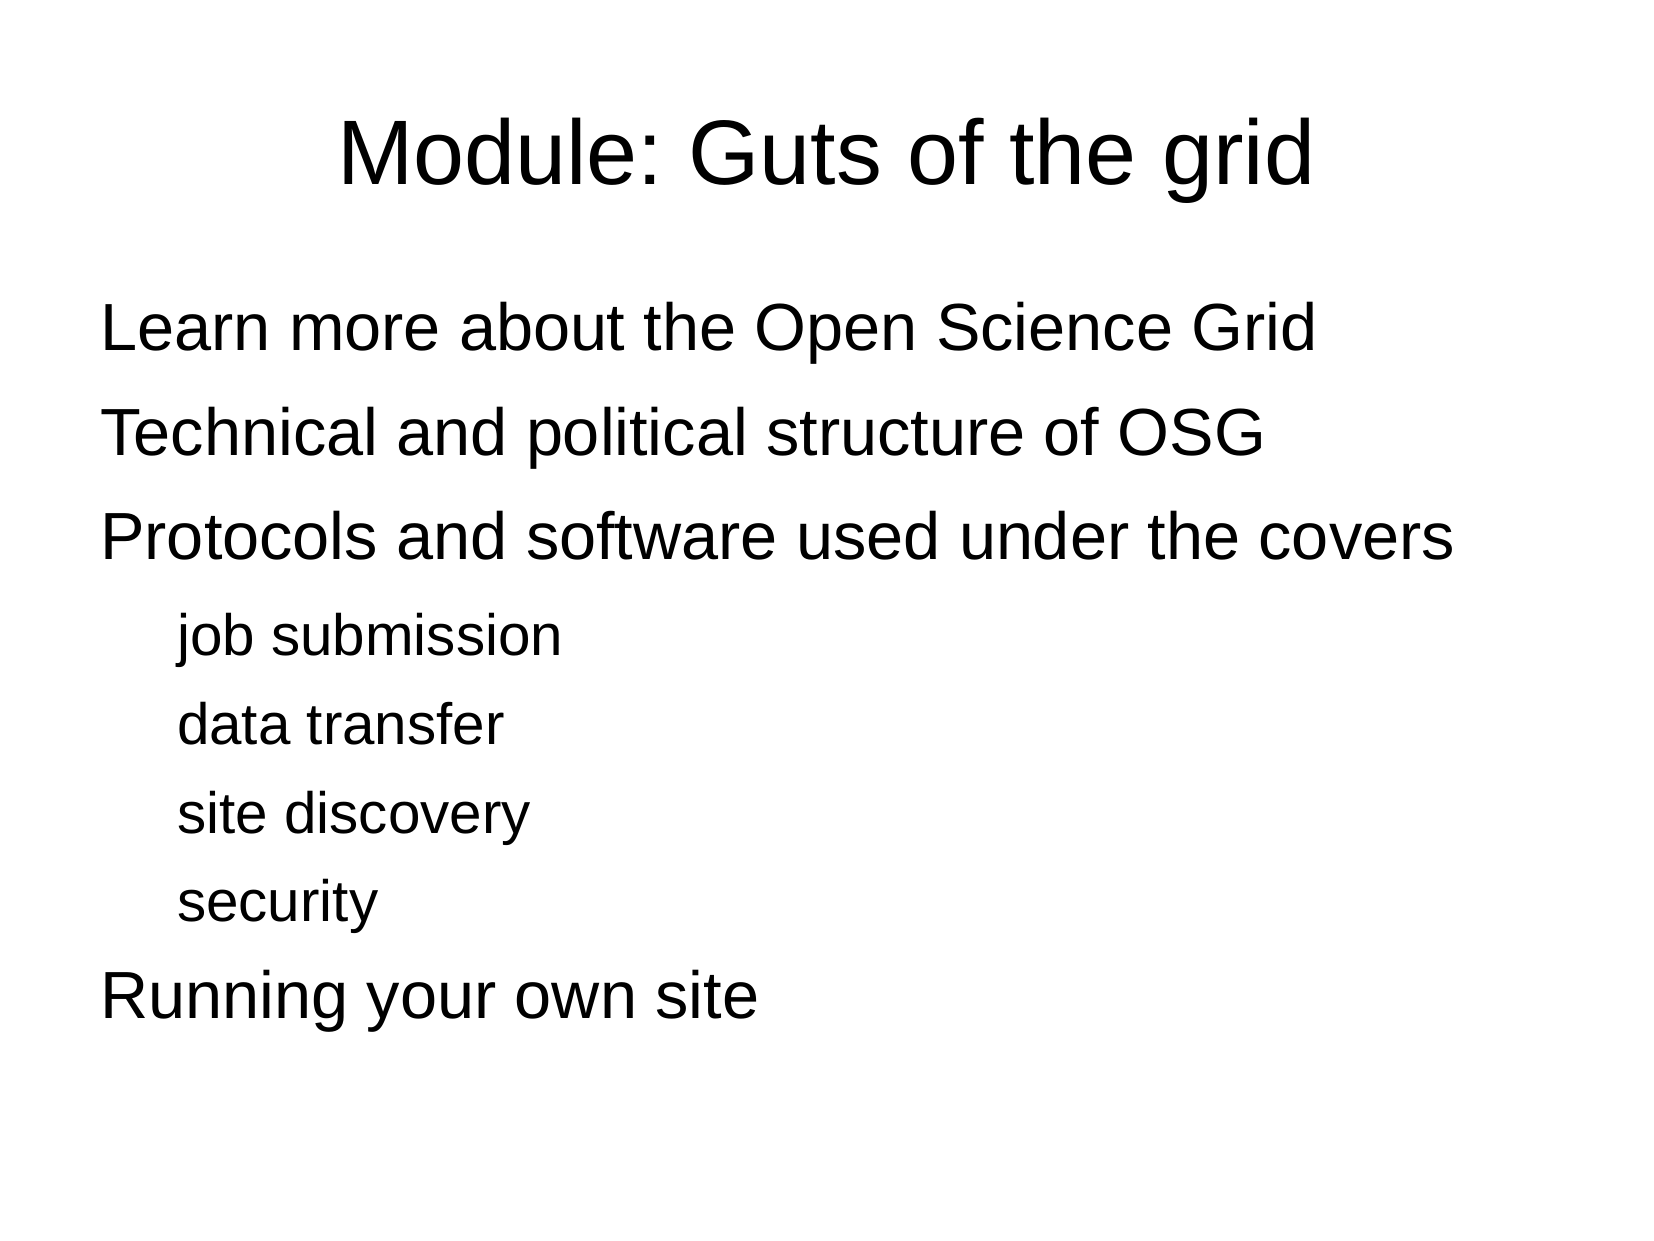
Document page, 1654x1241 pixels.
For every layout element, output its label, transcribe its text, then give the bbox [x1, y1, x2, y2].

title Module: Guts of the grid [82, 56, 1571, 250]
list Learn more about the Open Science Grid Technical and political structure of OSG Protocols and software used under the covers job submission data transfer site discovery security Running your own site [82, 290, 1571, 1094]
